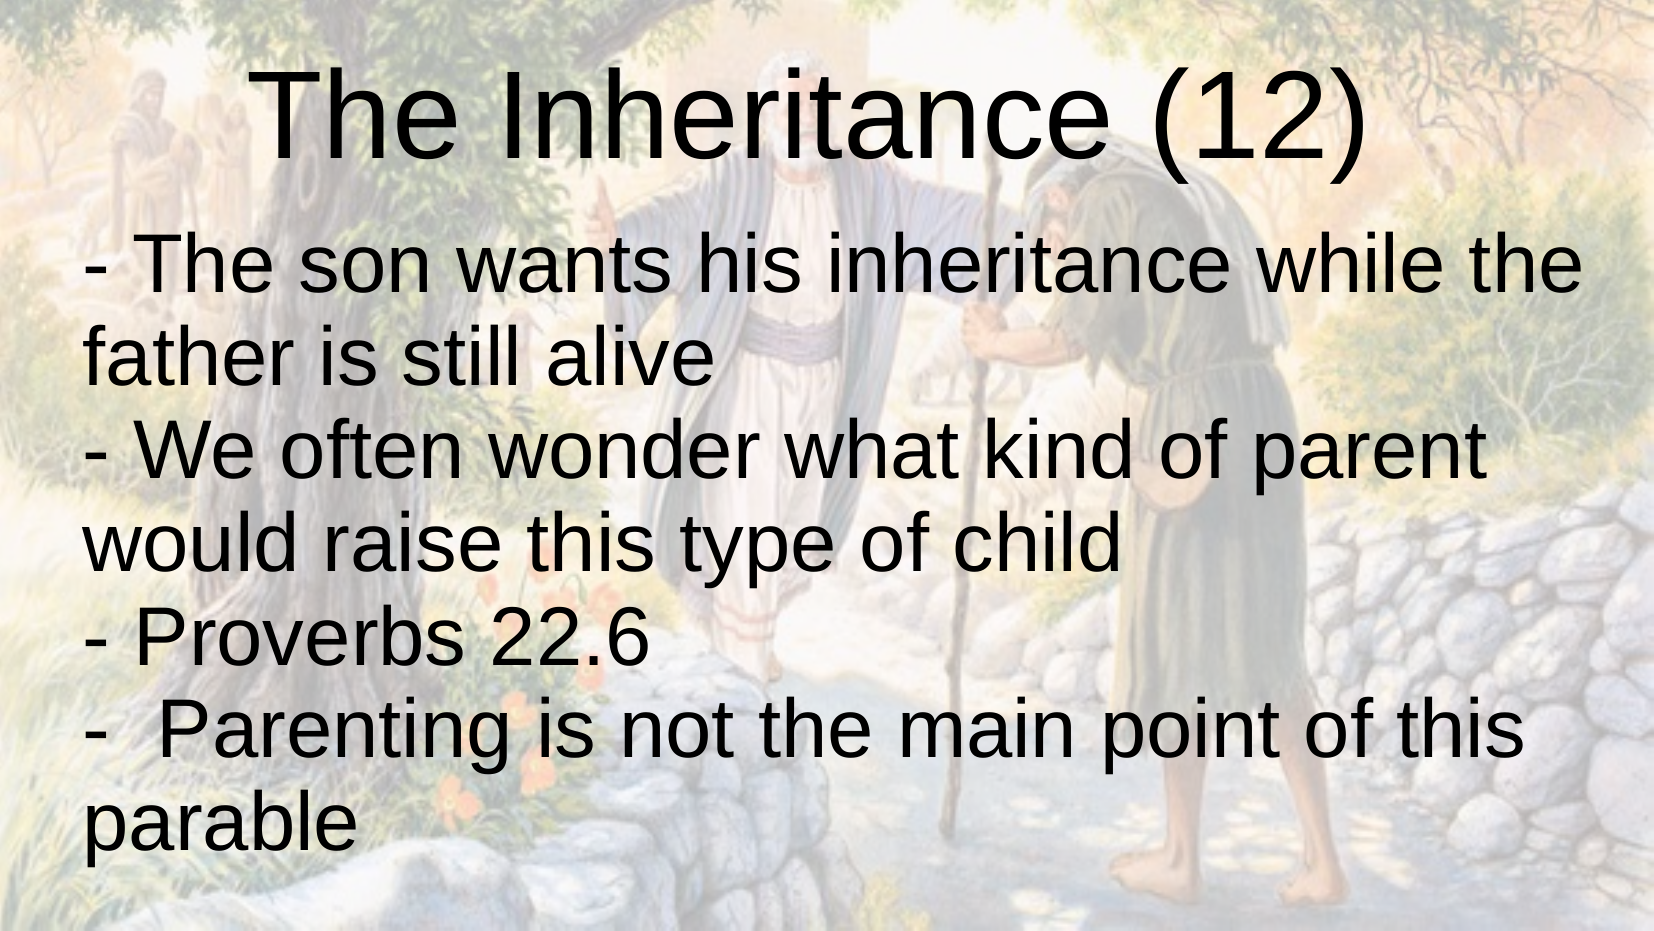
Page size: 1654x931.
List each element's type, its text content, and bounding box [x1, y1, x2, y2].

title The Inheritance (12) [82, 37, 1571, 193]
picture [0, 0, 1654, 931]
subtitle - The son wants his inheritance while the father is still alive - We often wonder what kind of parent would raise this type of child - Proverbs 22.6 - Parenting is not the main point of this parable [82, 217, 1613, 901]
